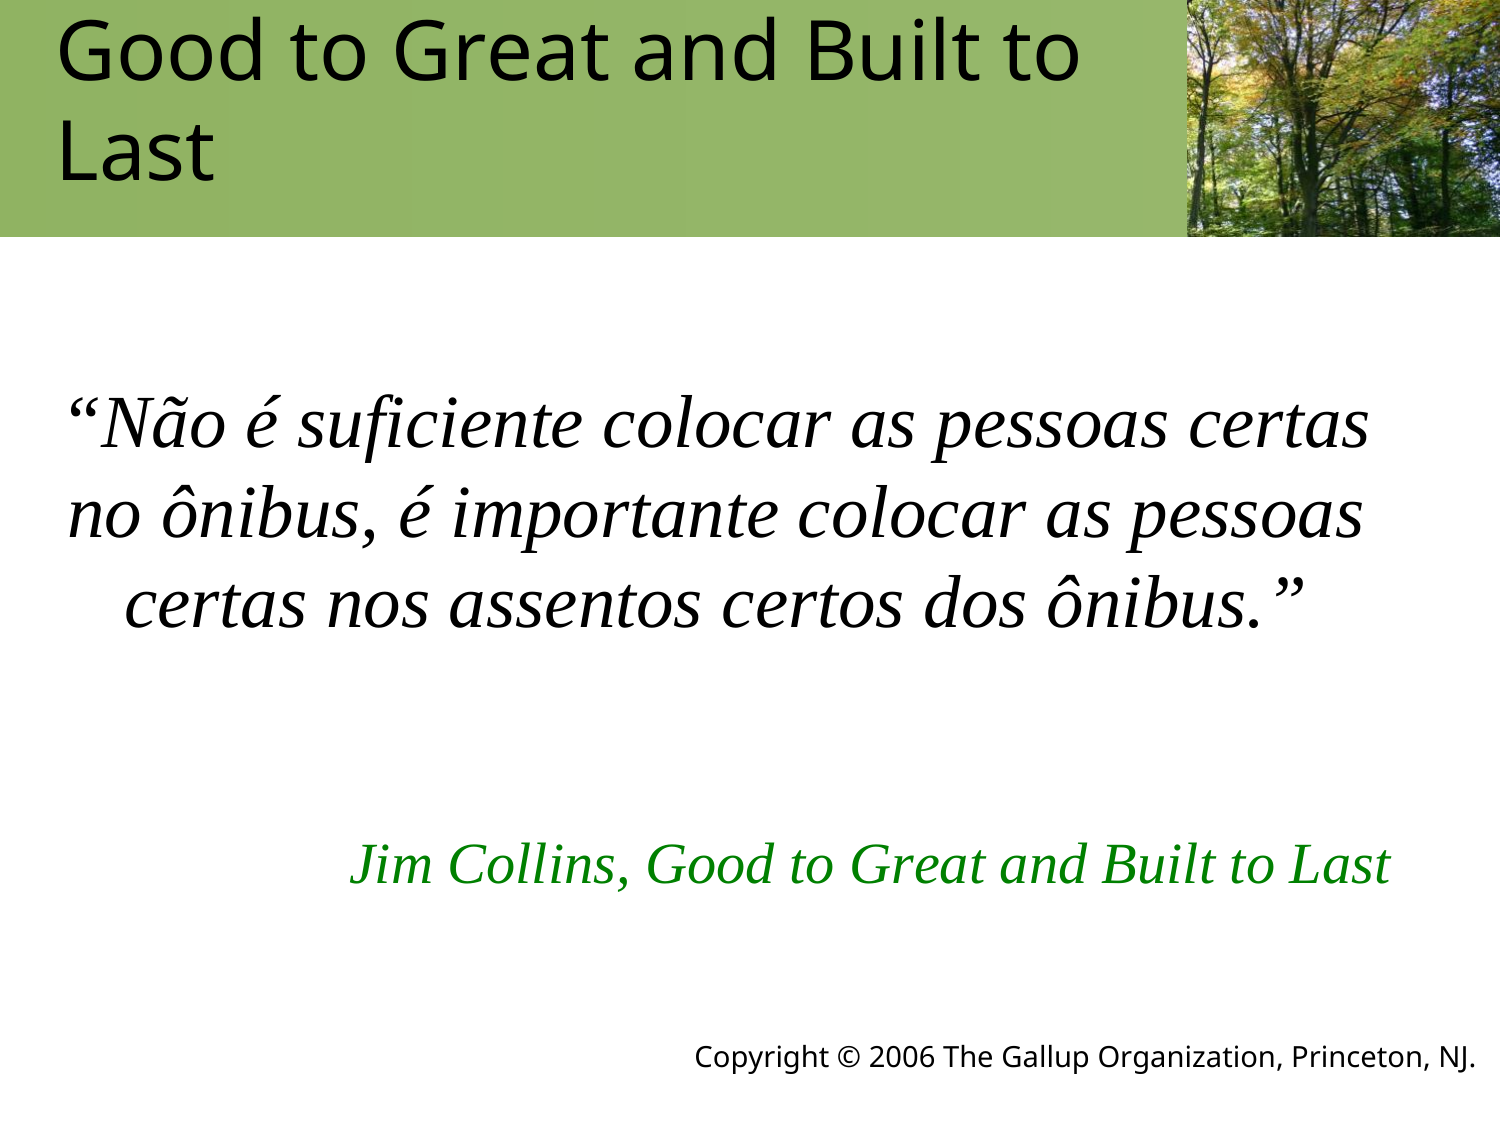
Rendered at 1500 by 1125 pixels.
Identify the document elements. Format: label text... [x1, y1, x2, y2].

picture [1187, 0, 1500, 237]
subtitle “Não é suficiente colocar as pessoas certas no ônibus, é importante colocar as pessoas certas nos assentos certos dos ônibus.” Jim Collins, Good to Great and Built to Last [41, 262, 1392, 1005]
text_box Copyright © 2006 The Gallup Organization, Princeton, NJ. [679, 1036, 1492, 1082]
title Good to Great and Built to Last [41, 21, 1164, 173]
